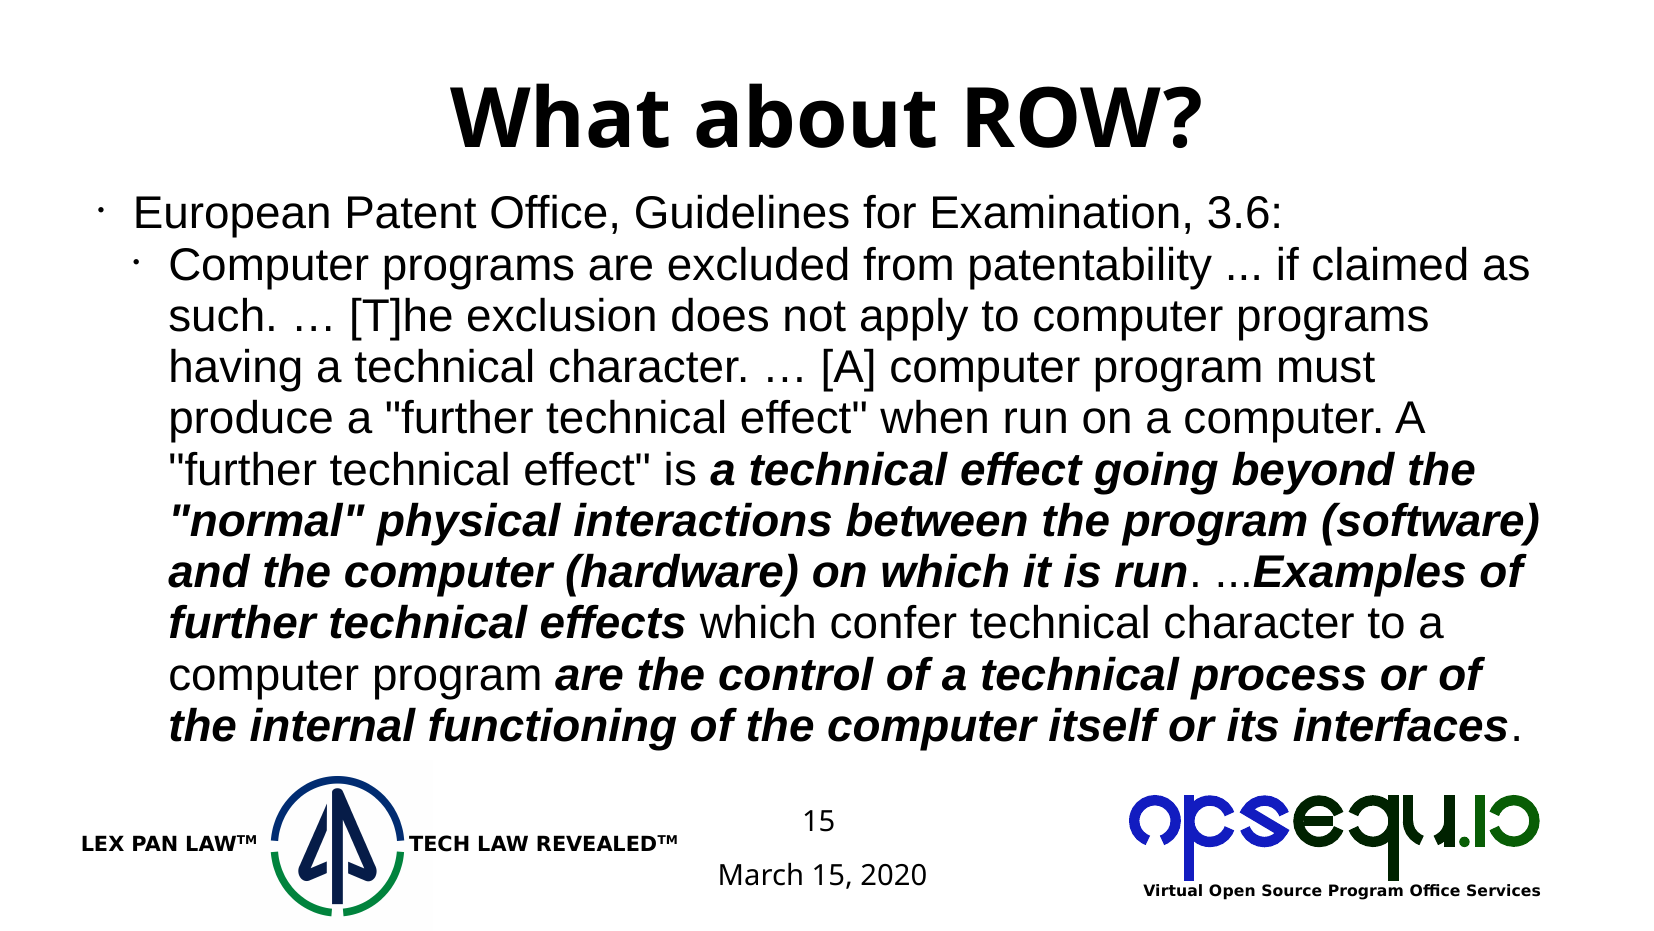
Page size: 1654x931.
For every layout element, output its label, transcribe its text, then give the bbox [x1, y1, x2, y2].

text_box European Patent Office, Guidelines for Examination, 3.6: Computer programs are excluded from patentability ... if claimed as such. … [T]he exclusion does not apply to computer programs having a technical character. … [A] computer program must produce a "further technical effect" when run on a computer. A "further technical effect" is a technical effect going beyond the "normal" physical interactions between the program (software) and the computer (hardware) on which it is run. ...Examples of further technical effects which confer technical character to a computer program are the control of a technical process or of the internal functioning of the computer itself or its interfaces. [82, 180, 1561, 759]
title What about ROW? [82, 37, 1571, 193]
picture [240, 760, 433, 931]
